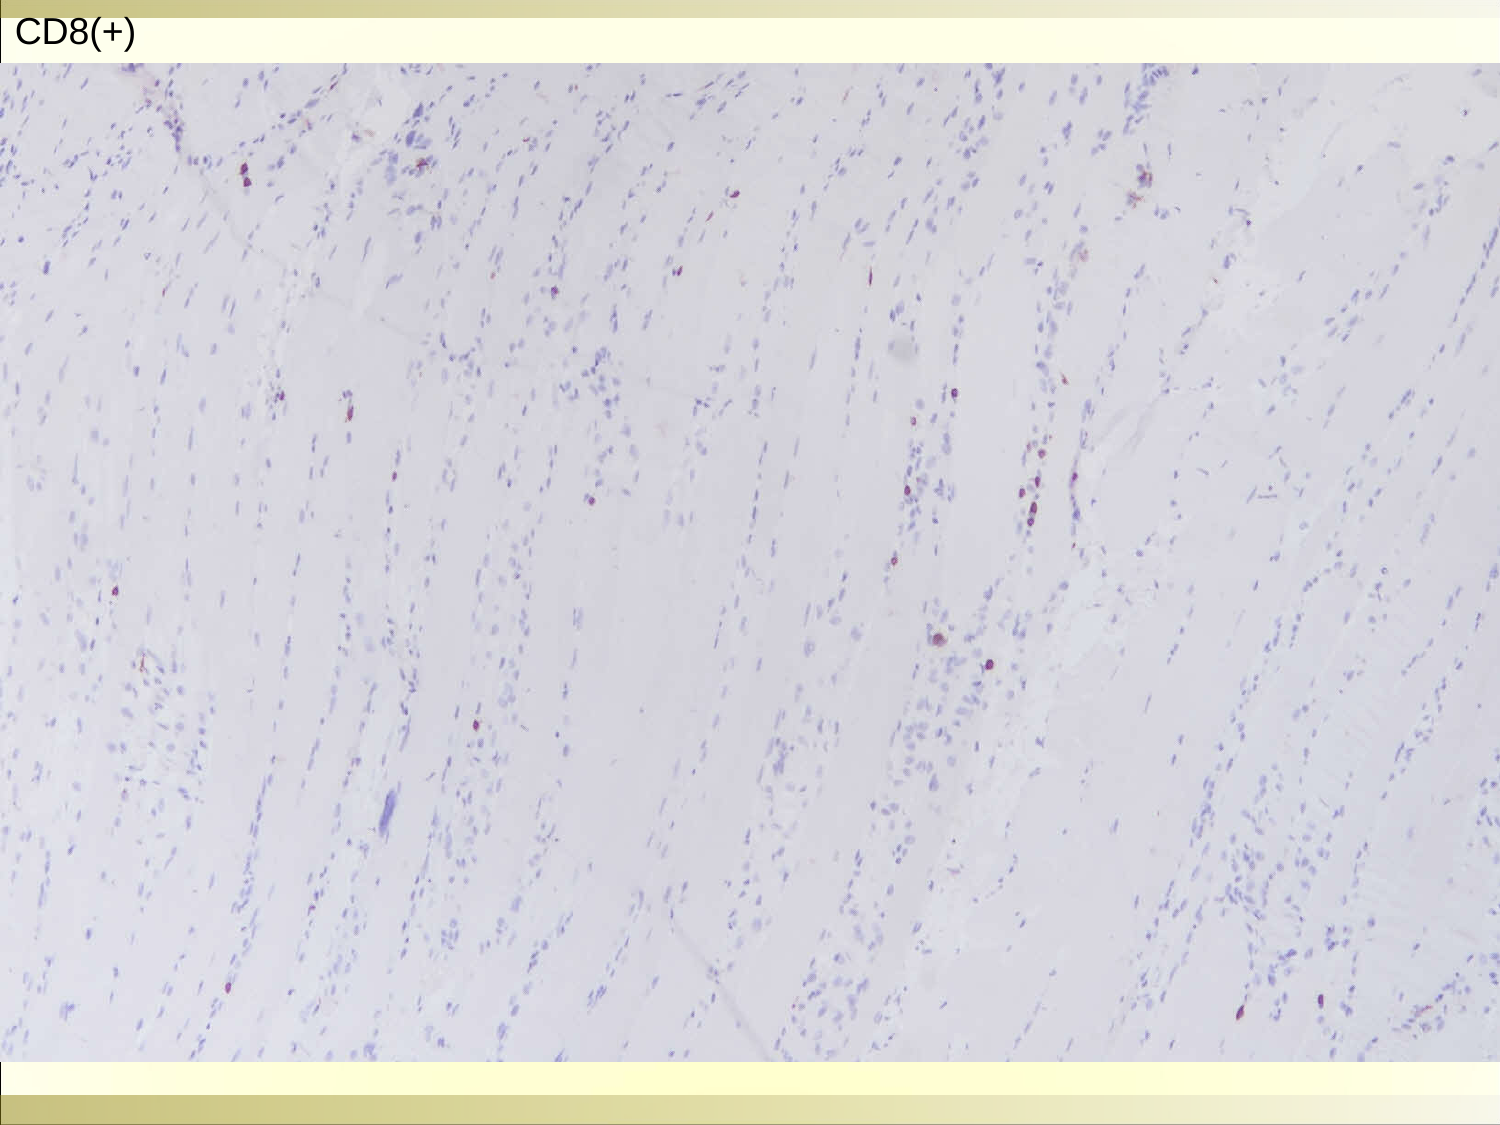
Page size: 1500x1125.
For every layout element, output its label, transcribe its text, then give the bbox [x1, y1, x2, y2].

text_box CD8(+) [0, 0, 243, 60]
picture [0, 18, 1500, 1095]
